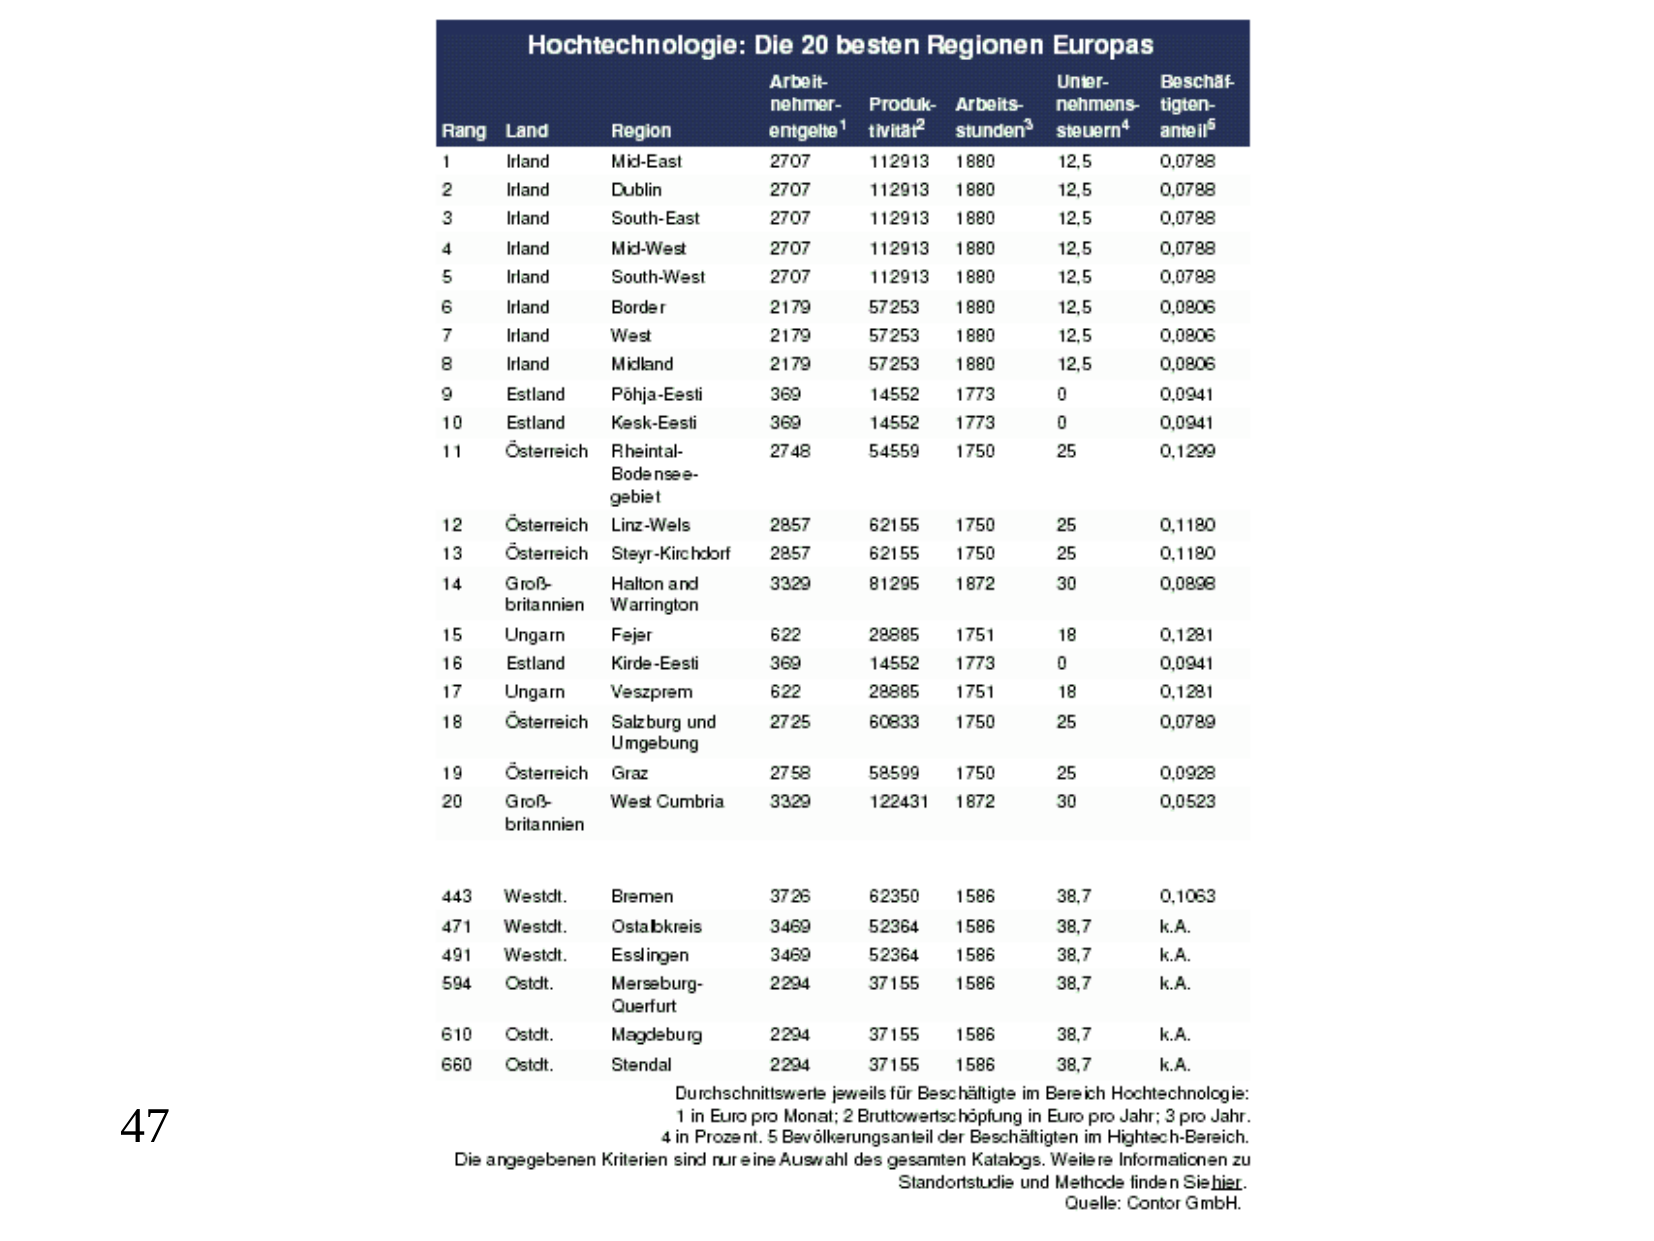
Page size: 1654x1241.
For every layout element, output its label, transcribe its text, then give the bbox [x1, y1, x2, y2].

text_box <Foliennummer> [120, 1097, 473, 1159]
picture [427, 7, 1262, 1221]
